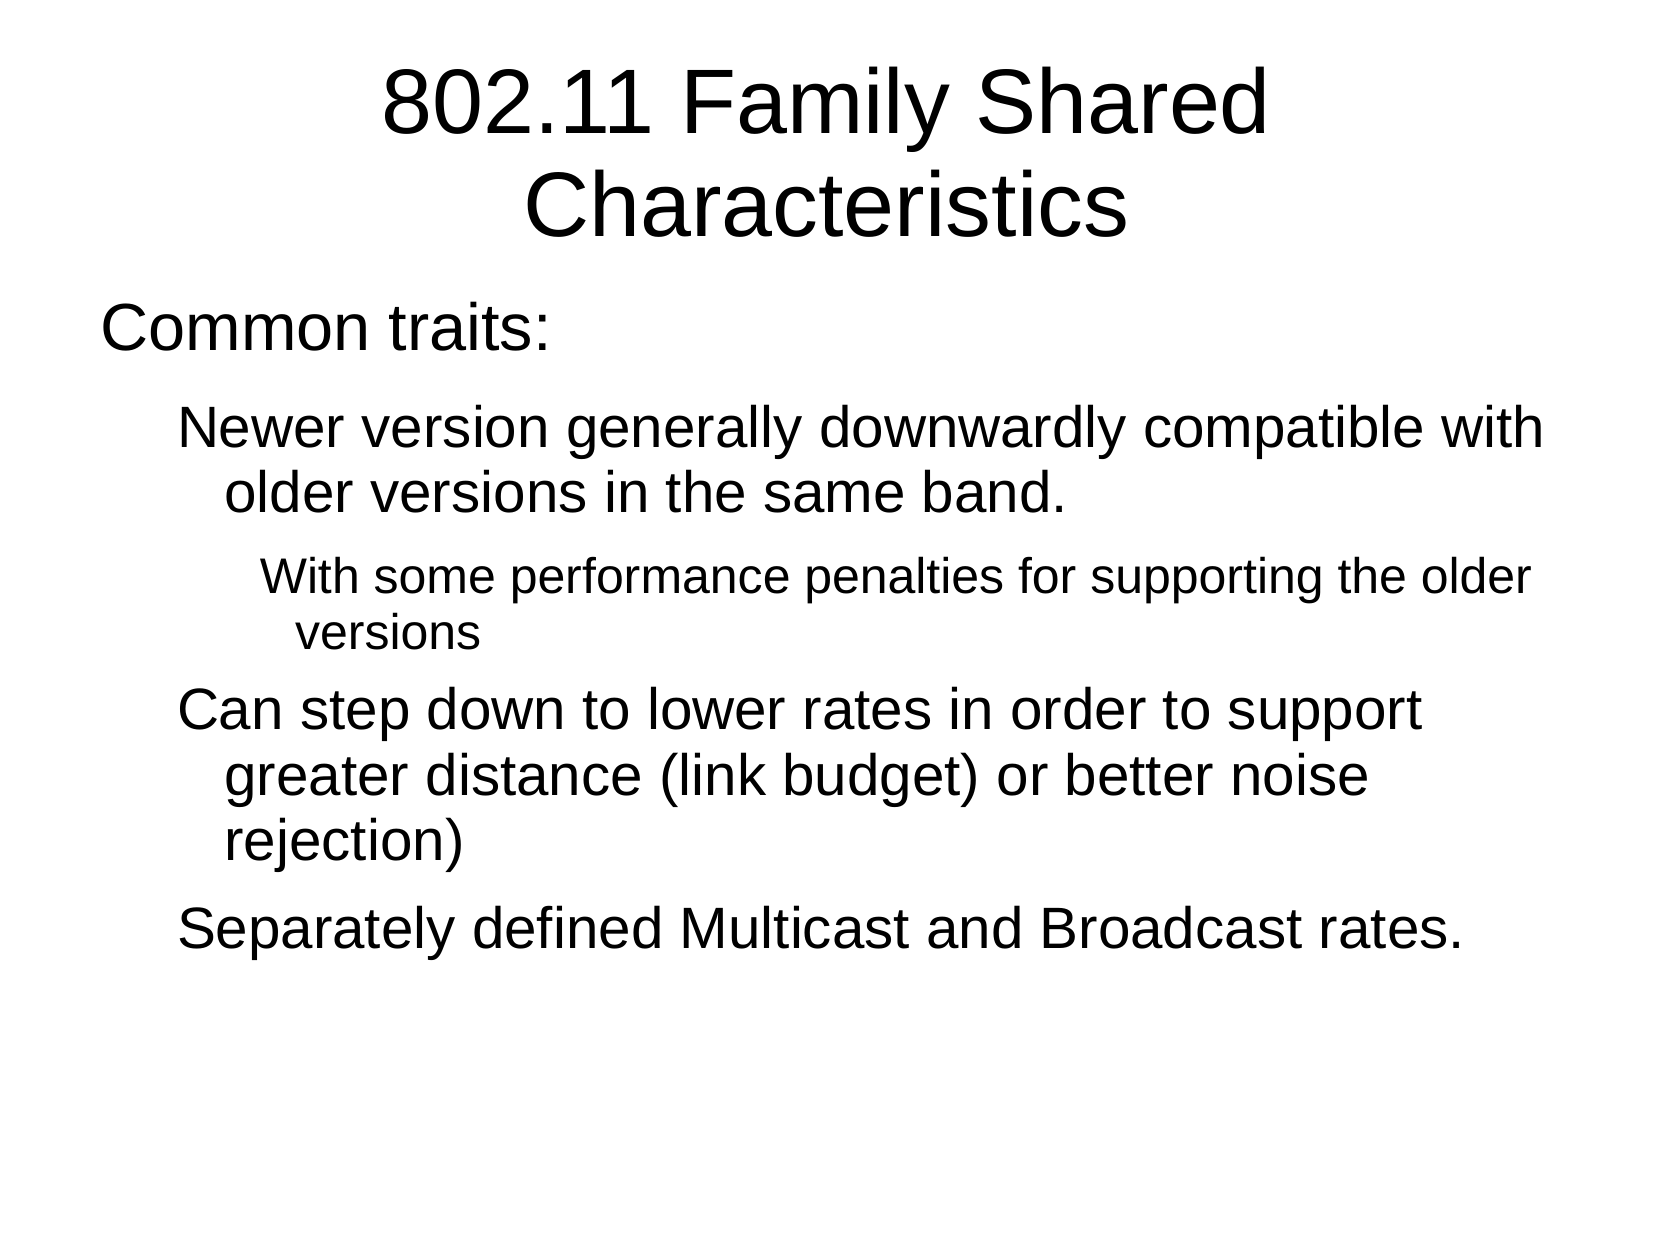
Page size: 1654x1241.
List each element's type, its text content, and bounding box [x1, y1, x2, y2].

list Common traits: Newer version generally downwardly compatible with older versions in the same band. With some performance penalties for supporting the older versions Can step down to lower rates in order to support greater distance (link budget) or better noise rejection) Separately defined Multicast and Broadcast rates. [82, 290, 1571, 1094]
title 802.11 Family Shared Characteristics [82, 50, 1571, 256]
